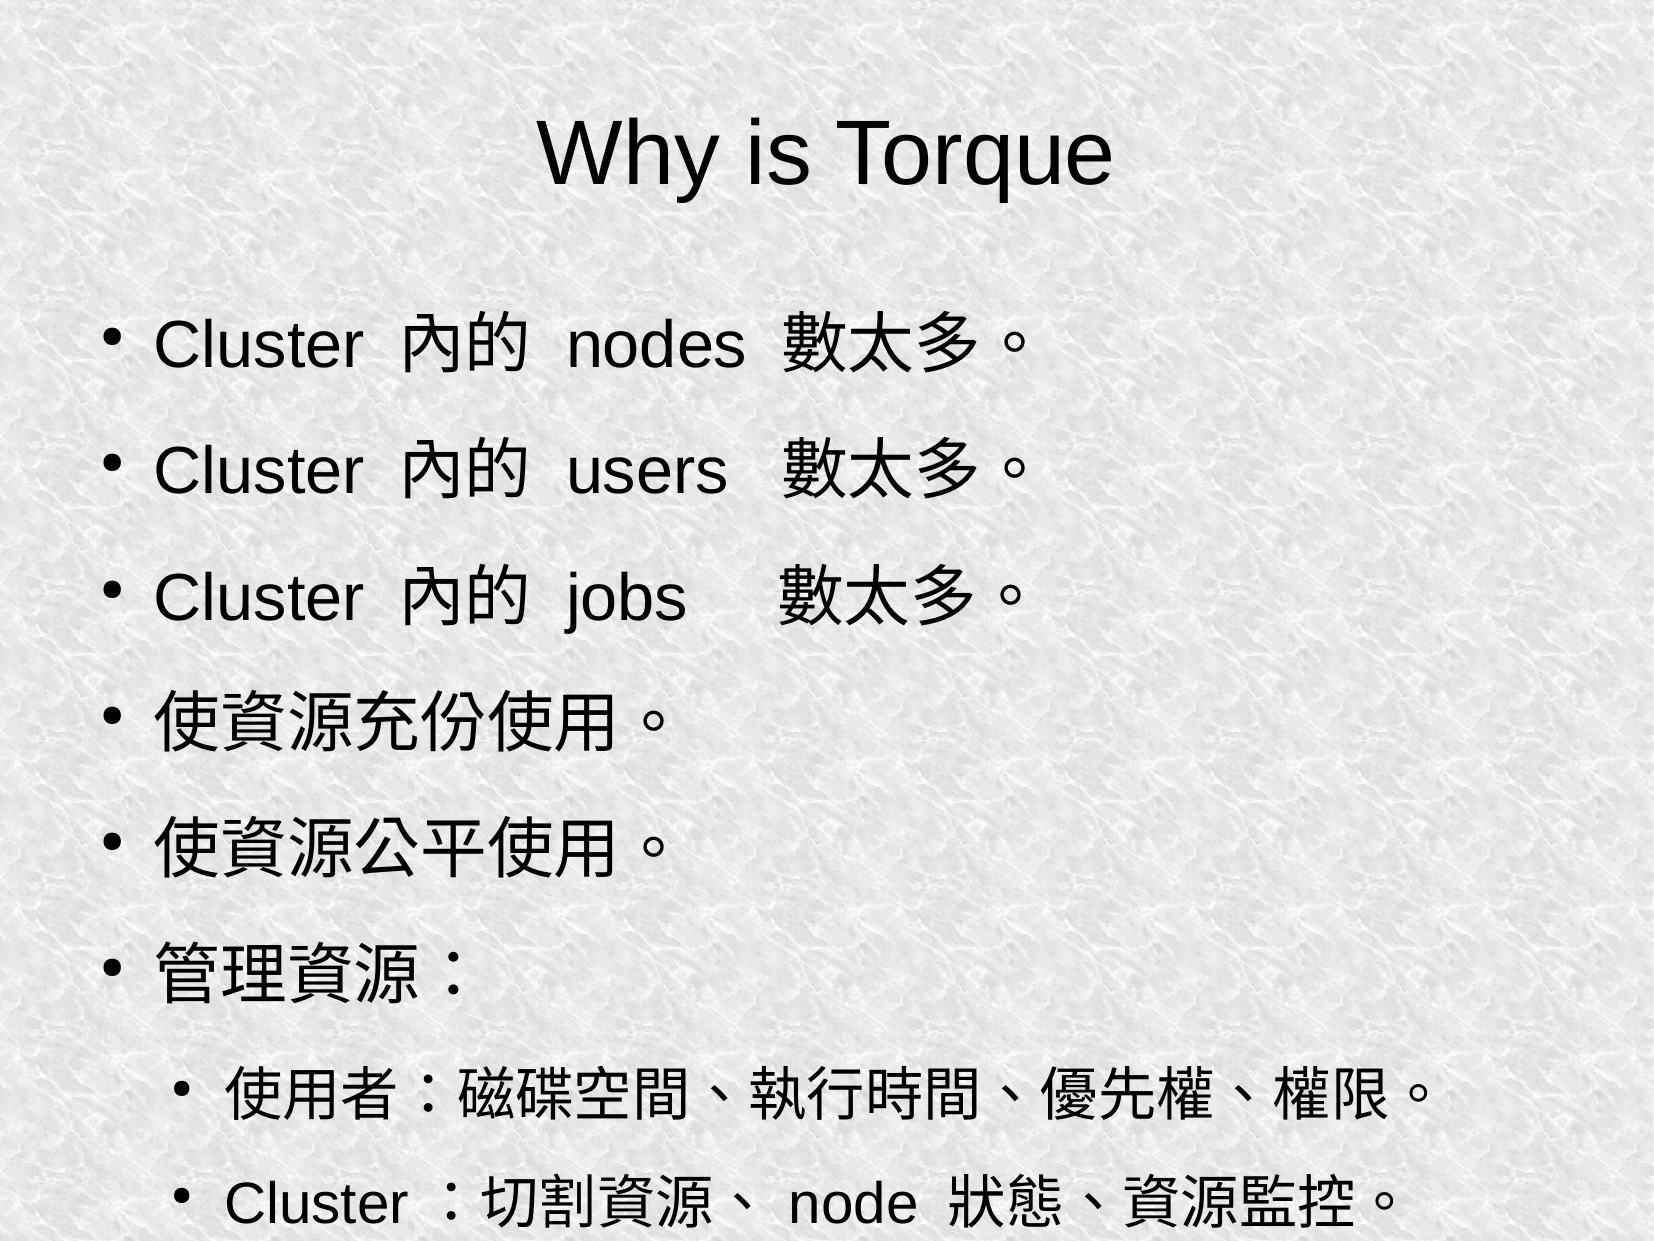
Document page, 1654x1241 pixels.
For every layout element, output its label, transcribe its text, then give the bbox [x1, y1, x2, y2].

list Cluster 內的 nodes 數太多。 Cluster 內的 users 數太多。 Cluster 內的 jobs 數太多。 使資源充份使用。 使資源公平使用。 管理資源： 使用者：磁碟空間、執行時間、優先權、權限。 Cluster：切割資源、node 狀態、資源監控。 job：排程控制、負載平衡、錯誤恢復、狀態通知。 [82, 290, 1571, 1206]
picture [0, 0, 1654, 1241]
title Why is Torque [82, 56, 1571, 250]
